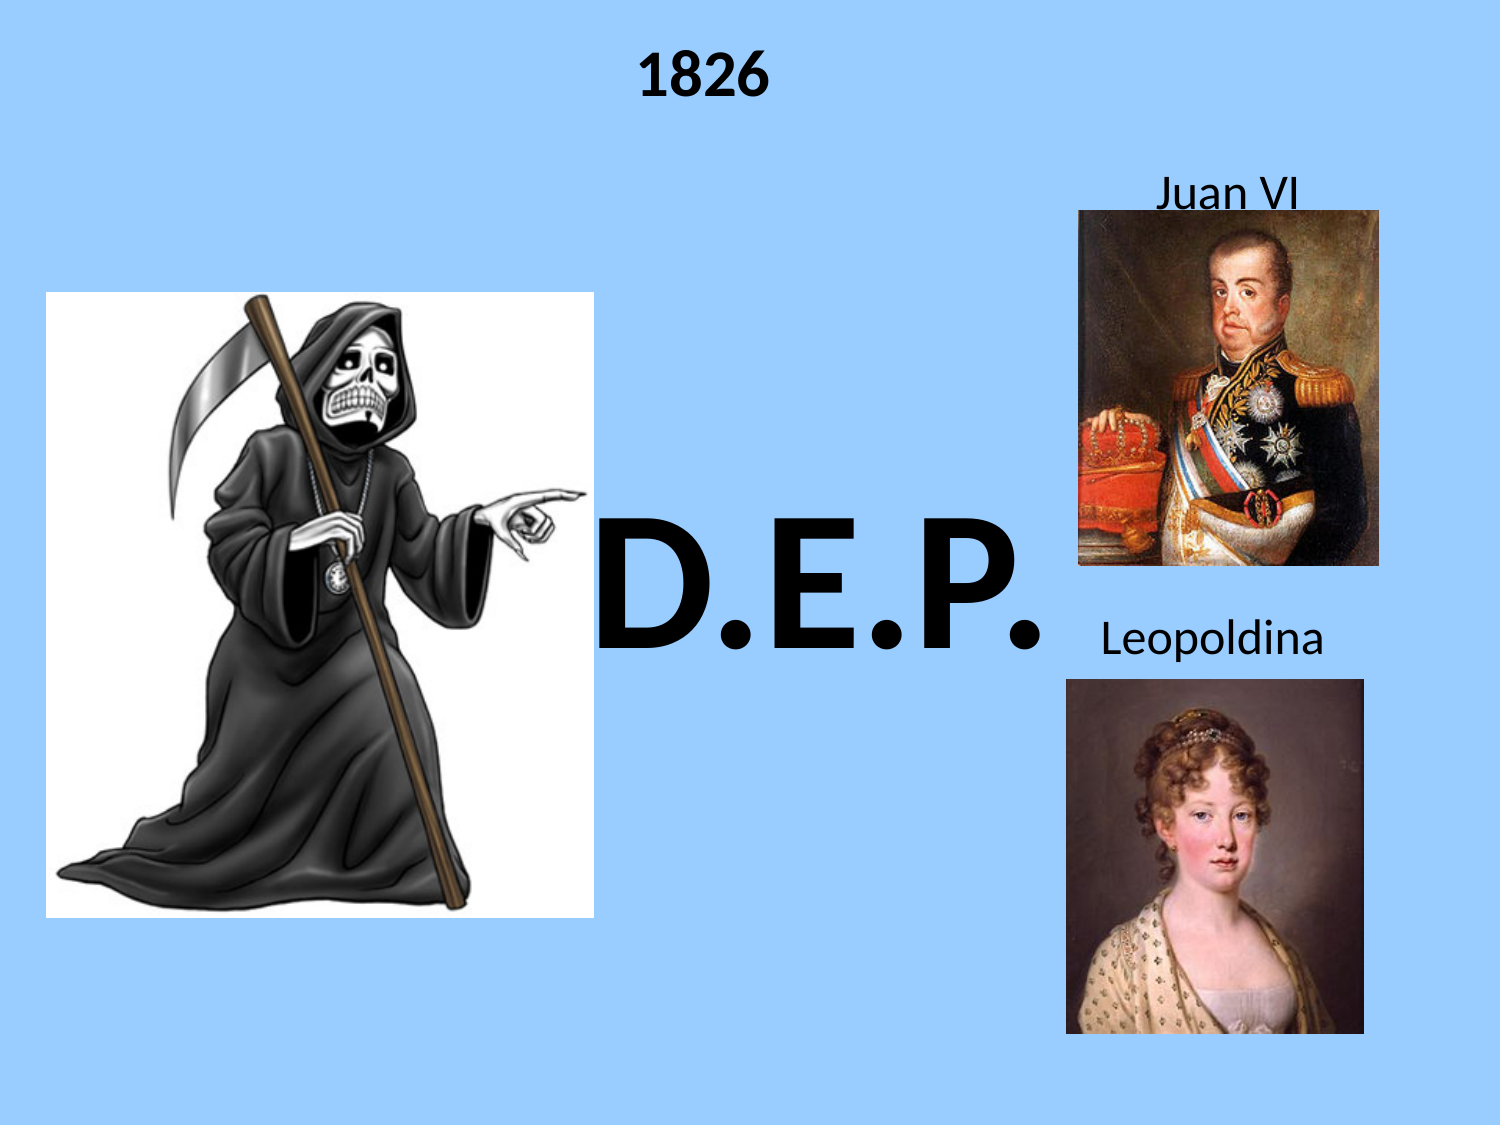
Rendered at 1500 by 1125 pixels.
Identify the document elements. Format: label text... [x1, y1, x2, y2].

text_box Leopoldina [1196, 597, 1348, 692]
text_box Juan VI [1099, 152, 1357, 235]
picture [1066, 679, 1364, 1034]
picture [1078, 210, 1379, 566]
text_box 1826 [574, 0, 832, 141]
picture [46, 292, 594, 918]
text_box D.E.P. [445, 398, 1196, 739]
